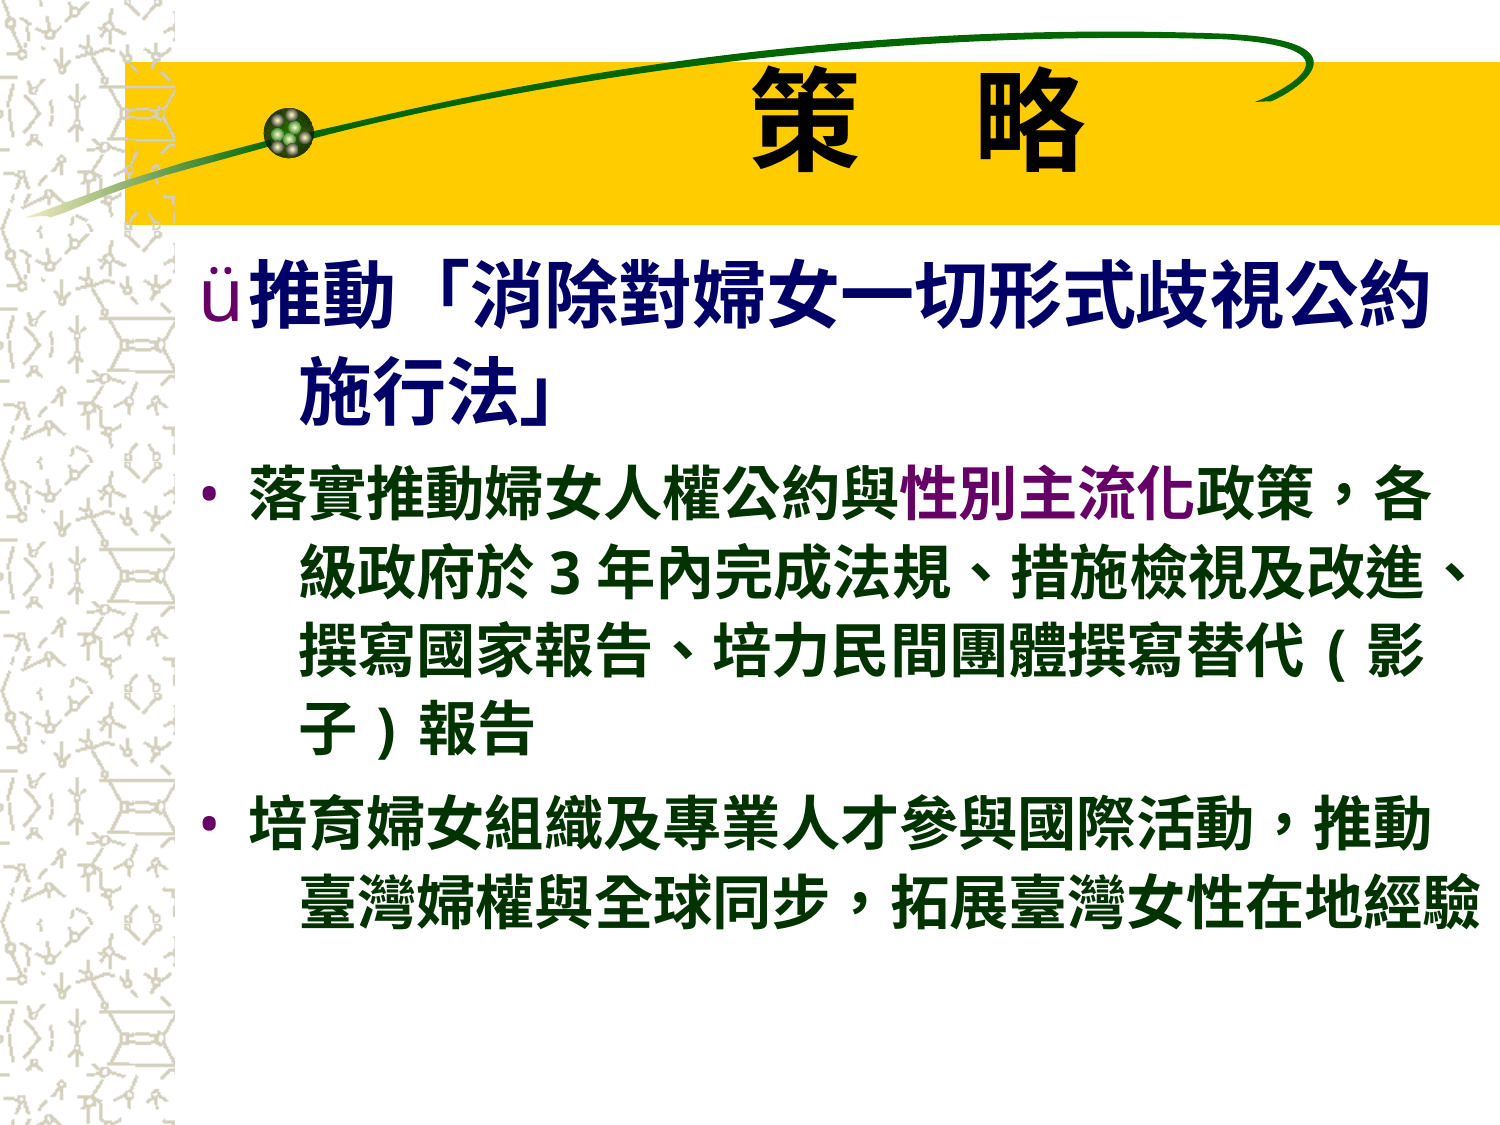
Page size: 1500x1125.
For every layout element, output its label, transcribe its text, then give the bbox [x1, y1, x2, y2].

title 策 略 [242, 42, 1500, 231]
list 推動「消除對婦女一切形式歧視公約施行法」 落實推動婦女人權公約與性別主流化政策，各級政府於3年內完成法規、措施檢視及改進、撰寫國家報告、培力民間團體撰寫替代(影子)報告 培育婦女組織及專業人才參與國際活動，推動臺灣婦權與全球同步，拓展臺灣女性在地經驗 [183, 231, 1500, 1012]
